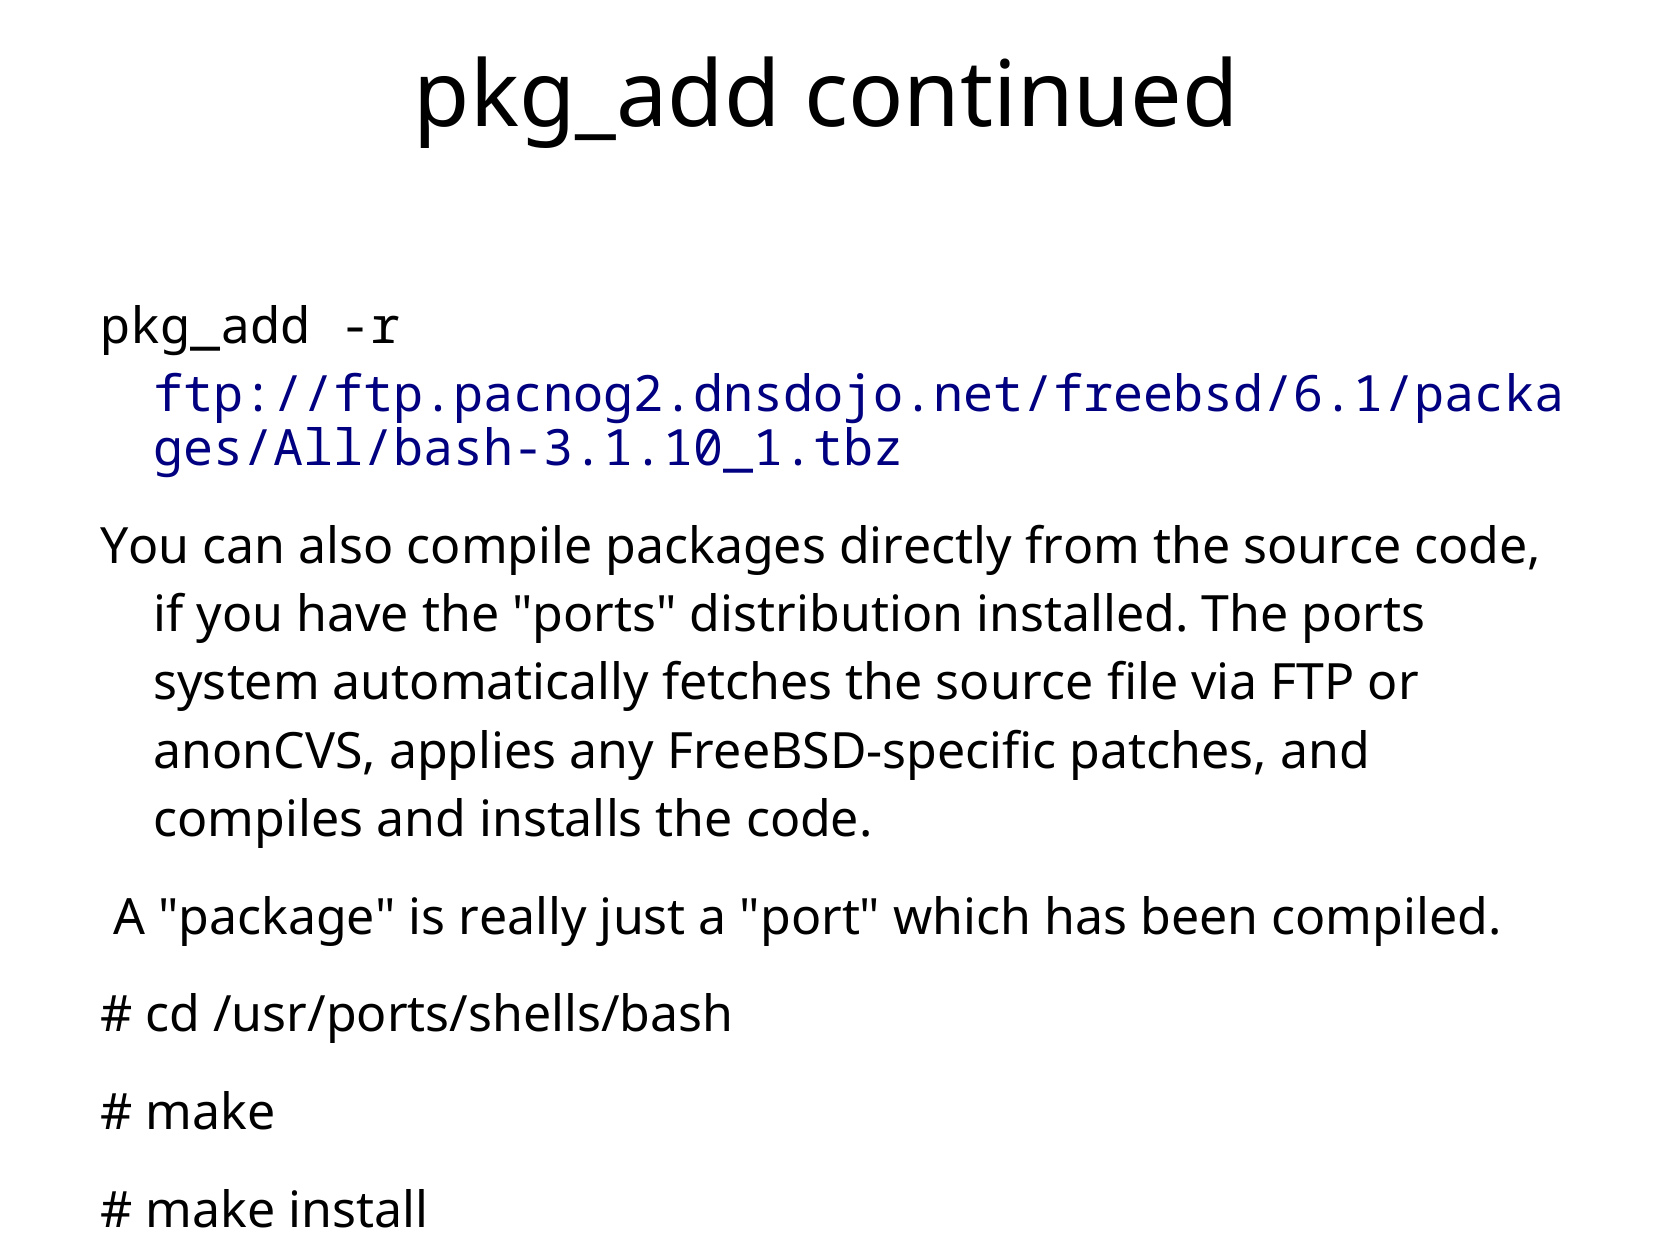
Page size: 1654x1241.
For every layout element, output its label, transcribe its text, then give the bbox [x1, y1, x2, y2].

title pkg_add continued [82, 42, 1571, 264]
list pkg_add -r ftp://ftp.pacnog2.dnsdojo.net/freebsd/6.1/packages/All/bash-3.1.10_1.tbz You can also compile packages directly from the source code, if you have the "ports" distribution installed. The ports system automatically fetches the source file via FTP or anonCVS, applies any FreeBSD-specific patches, and compiles and installs the code. A "package" is really just a "port" which has been compiled. # cd /usr/ports/shells/bash # make # make install # make clean [82, 290, 1571, 1186]
